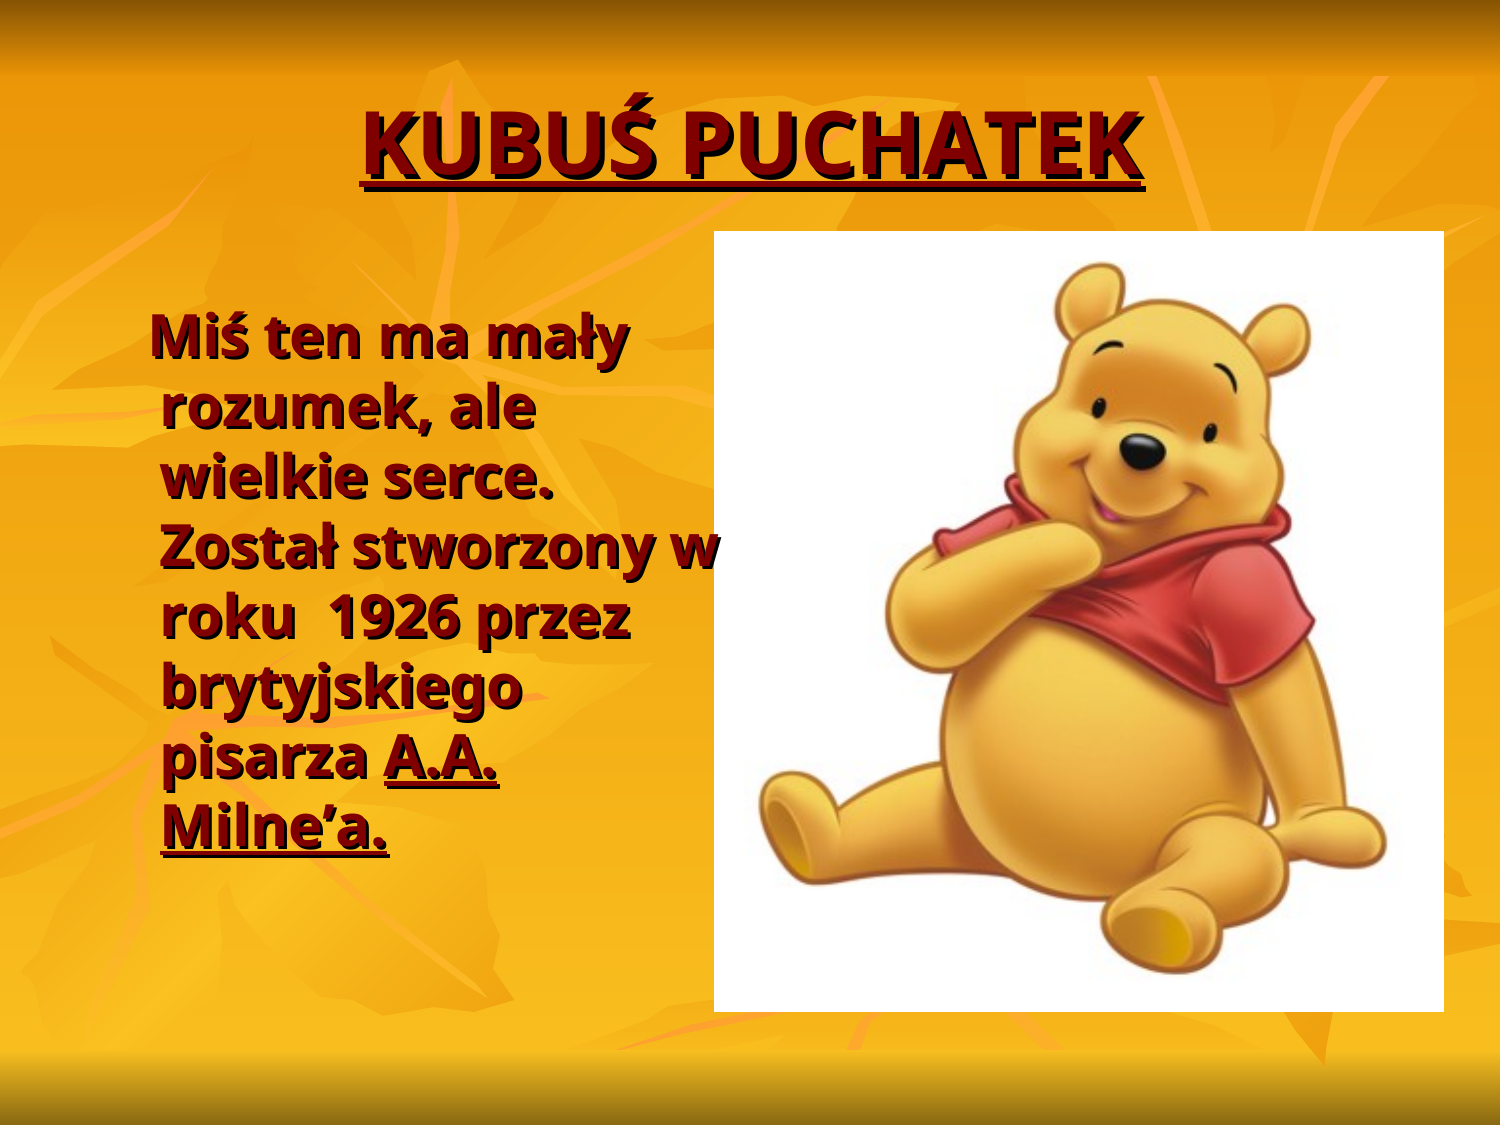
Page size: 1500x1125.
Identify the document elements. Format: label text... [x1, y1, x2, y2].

title KUBUŚ PUCHATEK [75, 45, 1426, 234]
list Miś ten ma mały rozumek, ale wielkie serce. Został stworzony w roku 1926 przez brytyjskiego pisarza A.A. Milne’a. [88, 290, 752, 983]
picture [714, 231, 1444, 1012]
